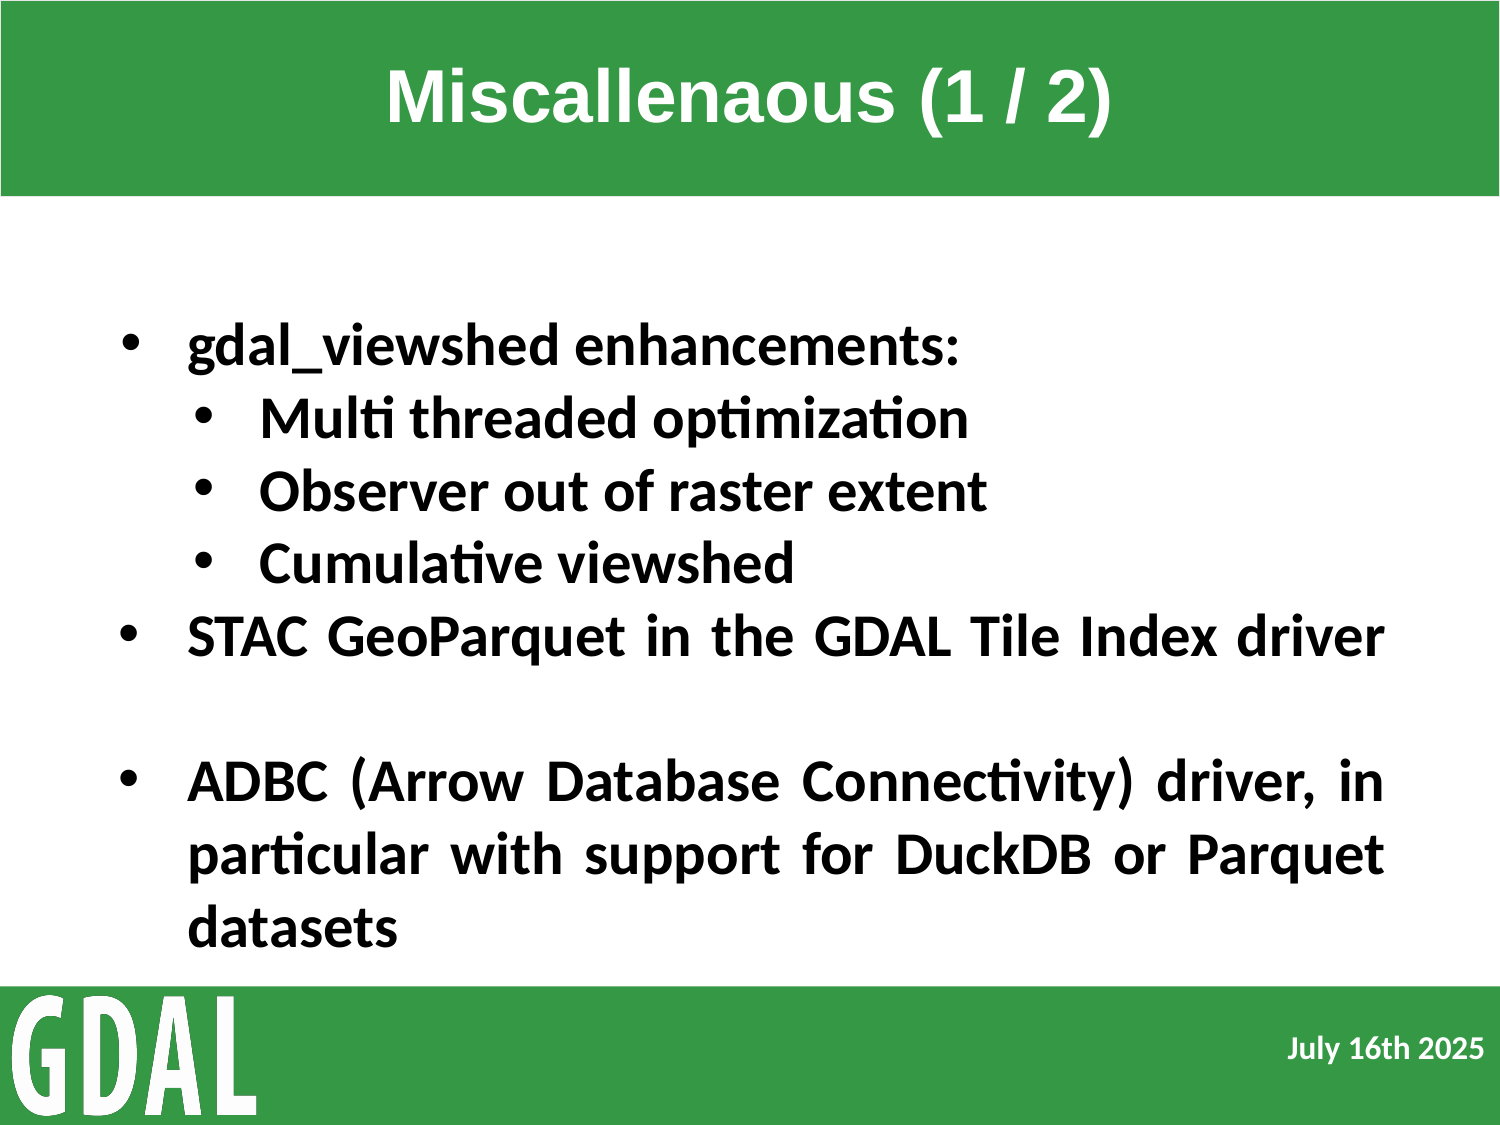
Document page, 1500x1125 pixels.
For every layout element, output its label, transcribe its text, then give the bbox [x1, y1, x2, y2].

title Miscallenaous (1 / 2) [0, 0, 1500, 197]
list gdal_viewshed enhancements: Multi threaded optimization Observer out of raster extent Cumulative viewshed STAC GeoParquet in the GDAL Tile Index driver ADBC (Arrow Database Connectivity) driver, in particular with support for DuckDB or Parquet datasets [103, 299, 1397, 967]
picture [11, 995, 257, 1116]
